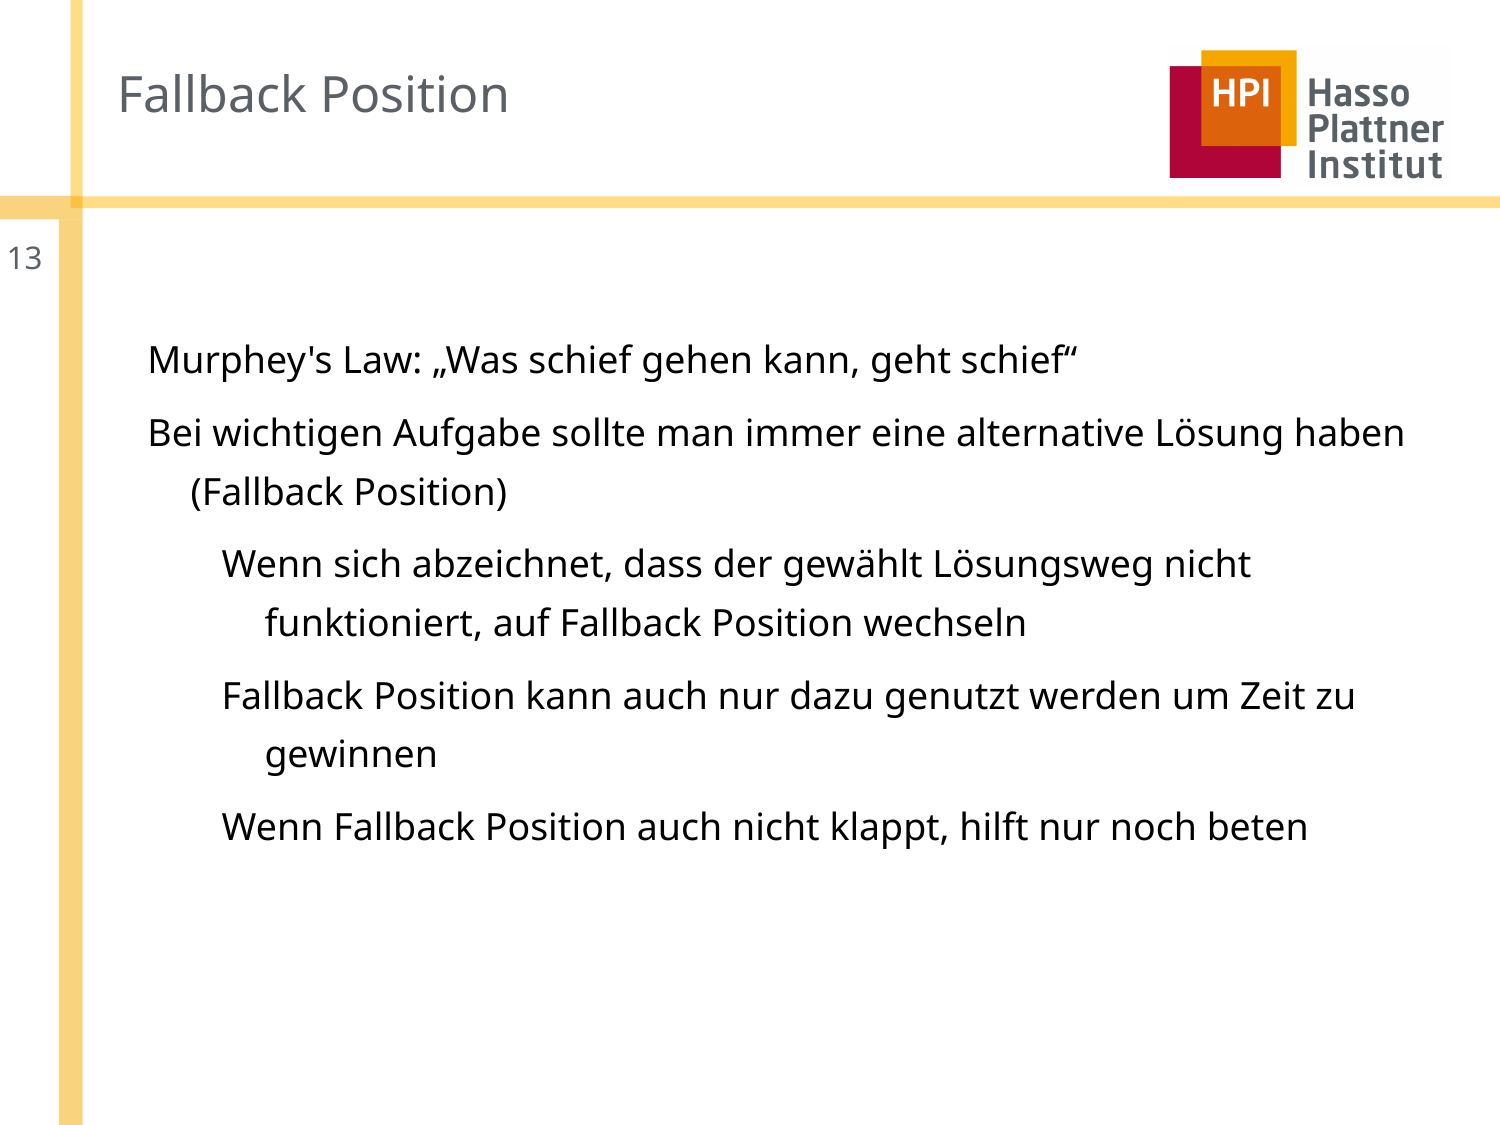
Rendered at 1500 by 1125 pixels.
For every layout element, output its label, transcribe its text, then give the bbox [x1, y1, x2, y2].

list Murphey's Law: „Was schief gehen kann, geht schief“ Bei wichtigen Aufgabe sollte man immer eine alternative Lösung haben (Fallback Position) Wenn sich abzeichnet, dass der gewählt Lösungsweg nicht funktioniert, auf Fallback Position wechseln Fallback Position kann auch nur dazu genutzt werden um Zeit zu gewinnen Wenn Fallback Position auch nicht klappt, hilft nur noch beten [117, 326, 1459, 1056]
title Fallback Position [117, 7, 1093, 179]
